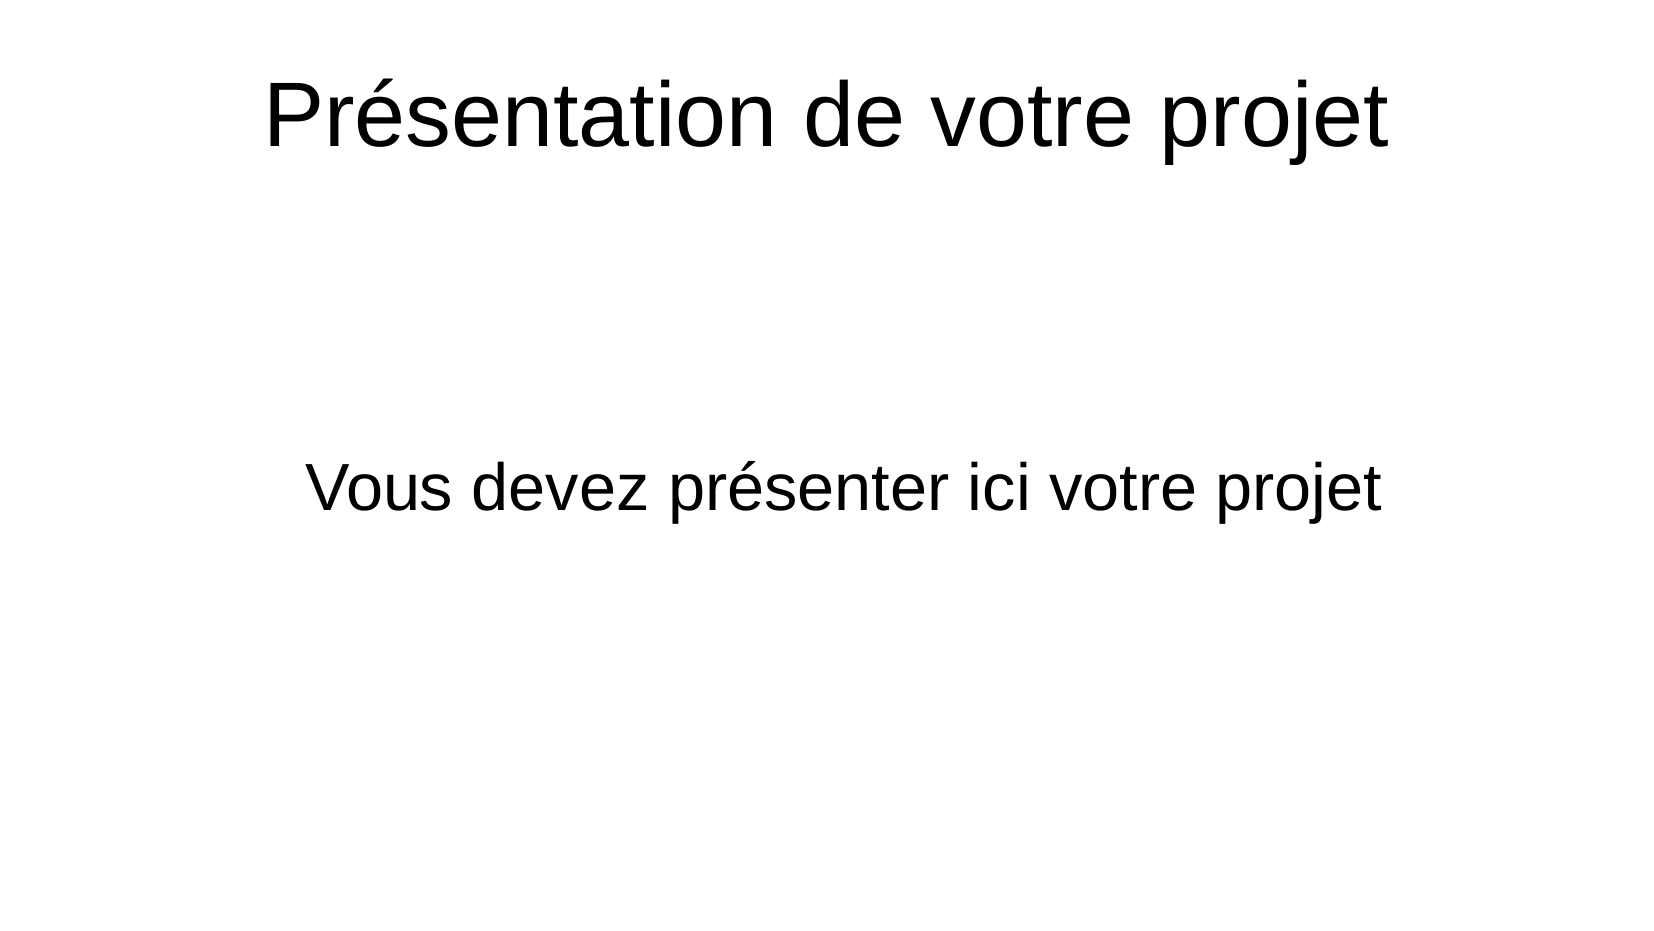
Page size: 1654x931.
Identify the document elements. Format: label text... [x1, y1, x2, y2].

list Vous devez présenter ici votre projet [82, 217, 1571, 758]
title Présentation de votre projet [82, 37, 1571, 193]
